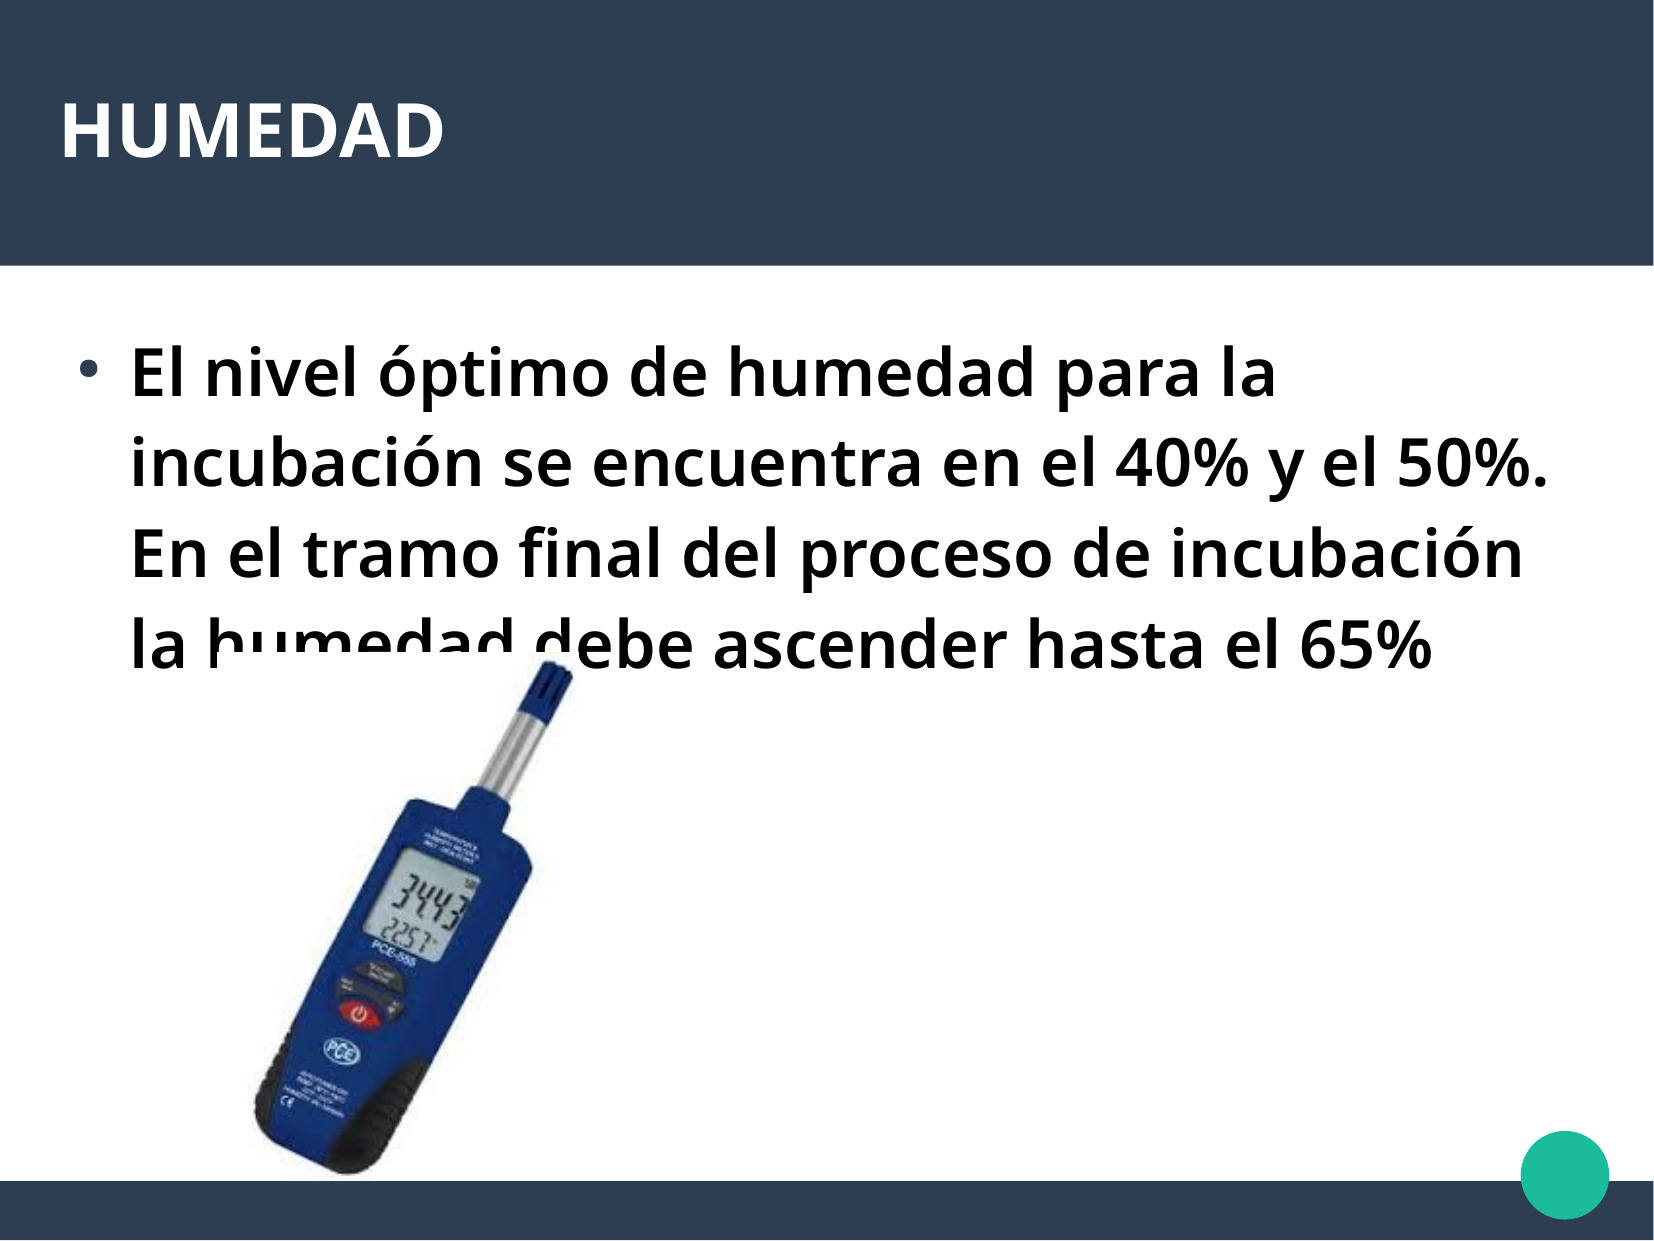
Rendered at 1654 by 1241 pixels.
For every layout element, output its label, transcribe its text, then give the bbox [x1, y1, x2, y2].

list El nivel óptimo de humedad para la incubación se encuentra en el 40% y el 50%. En el tramo final del proceso de incubación la humedad debe ascender hasta el 65% [59, 324, 1595, 1152]
title HUMEDAD [59, 49, 1595, 207]
picture [217, 652, 579, 1180]
